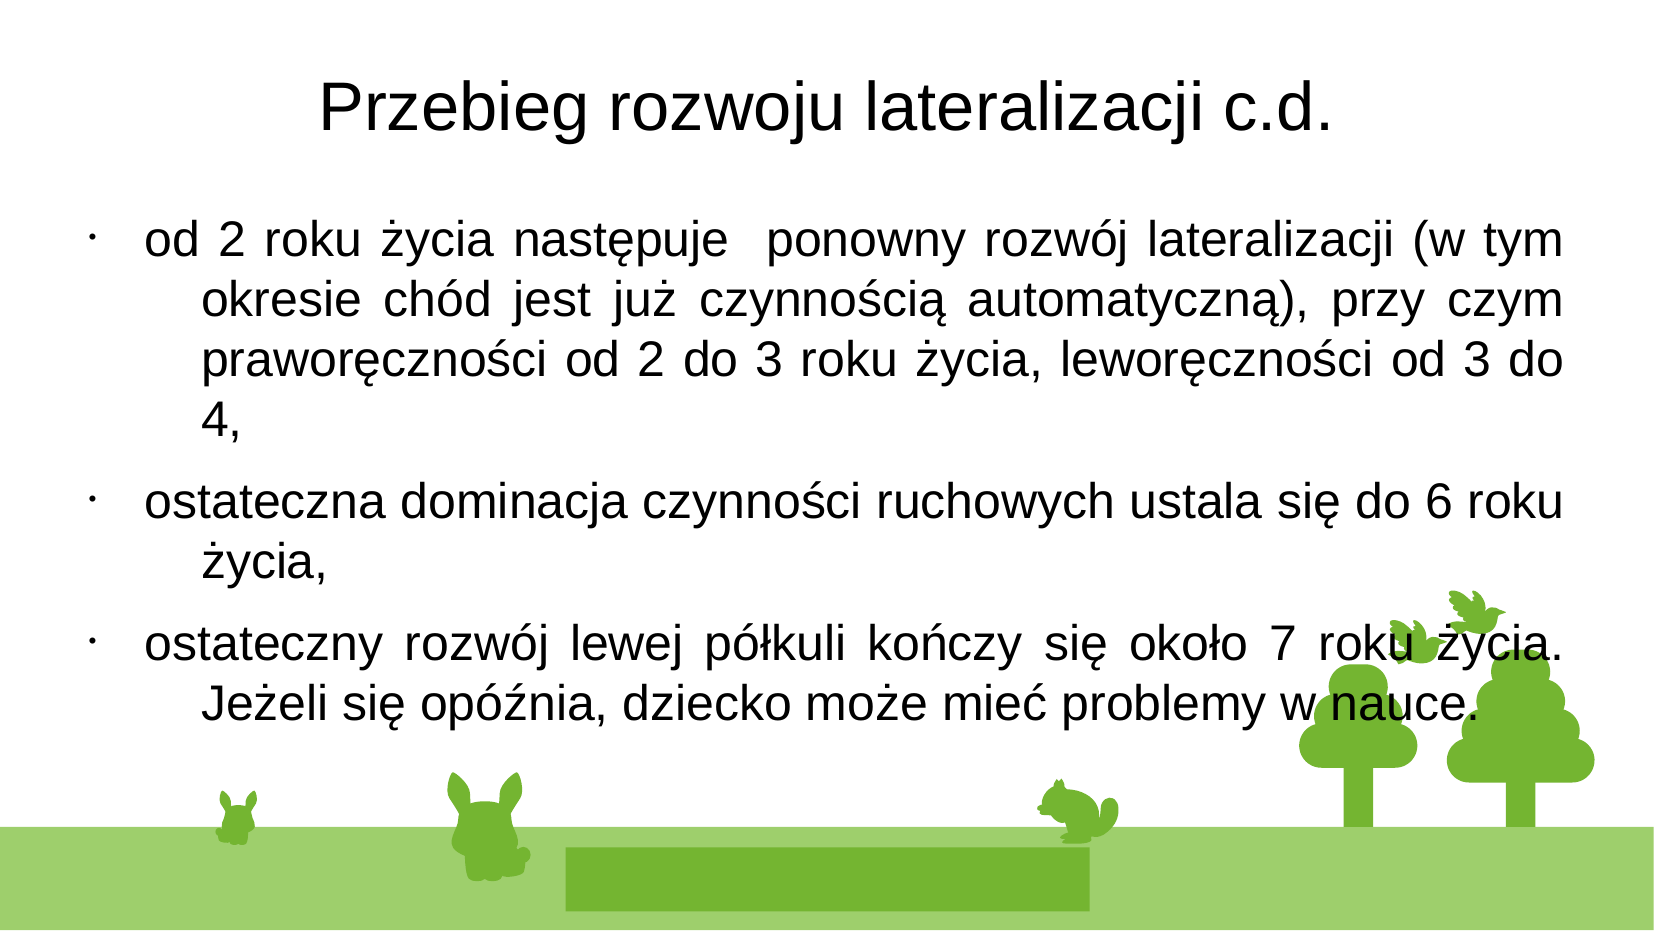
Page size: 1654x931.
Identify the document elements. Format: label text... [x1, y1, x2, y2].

list od 2 roku życia następuje ponowny rozwój lateralizacji (w tym okresie chód jest już czynnością automatyczną), przy czym praworęczności od 2 do 3 roku życia, leworęczności od 3 do 4, ostateczna dominacja czynności ruchowych ustala się do 6 roku życia, ostateczny rozwój lewej półkuli kończy się około 7 roku życia. Jeżeli się opóźnia, dziecko może mieć problemy w nauce. [88, 206, 1565, 768]
title Przebieg rozwoju lateralizacji c.d. [88, 29, 1565, 178]
text_box [565, 847, 1090, 912]
